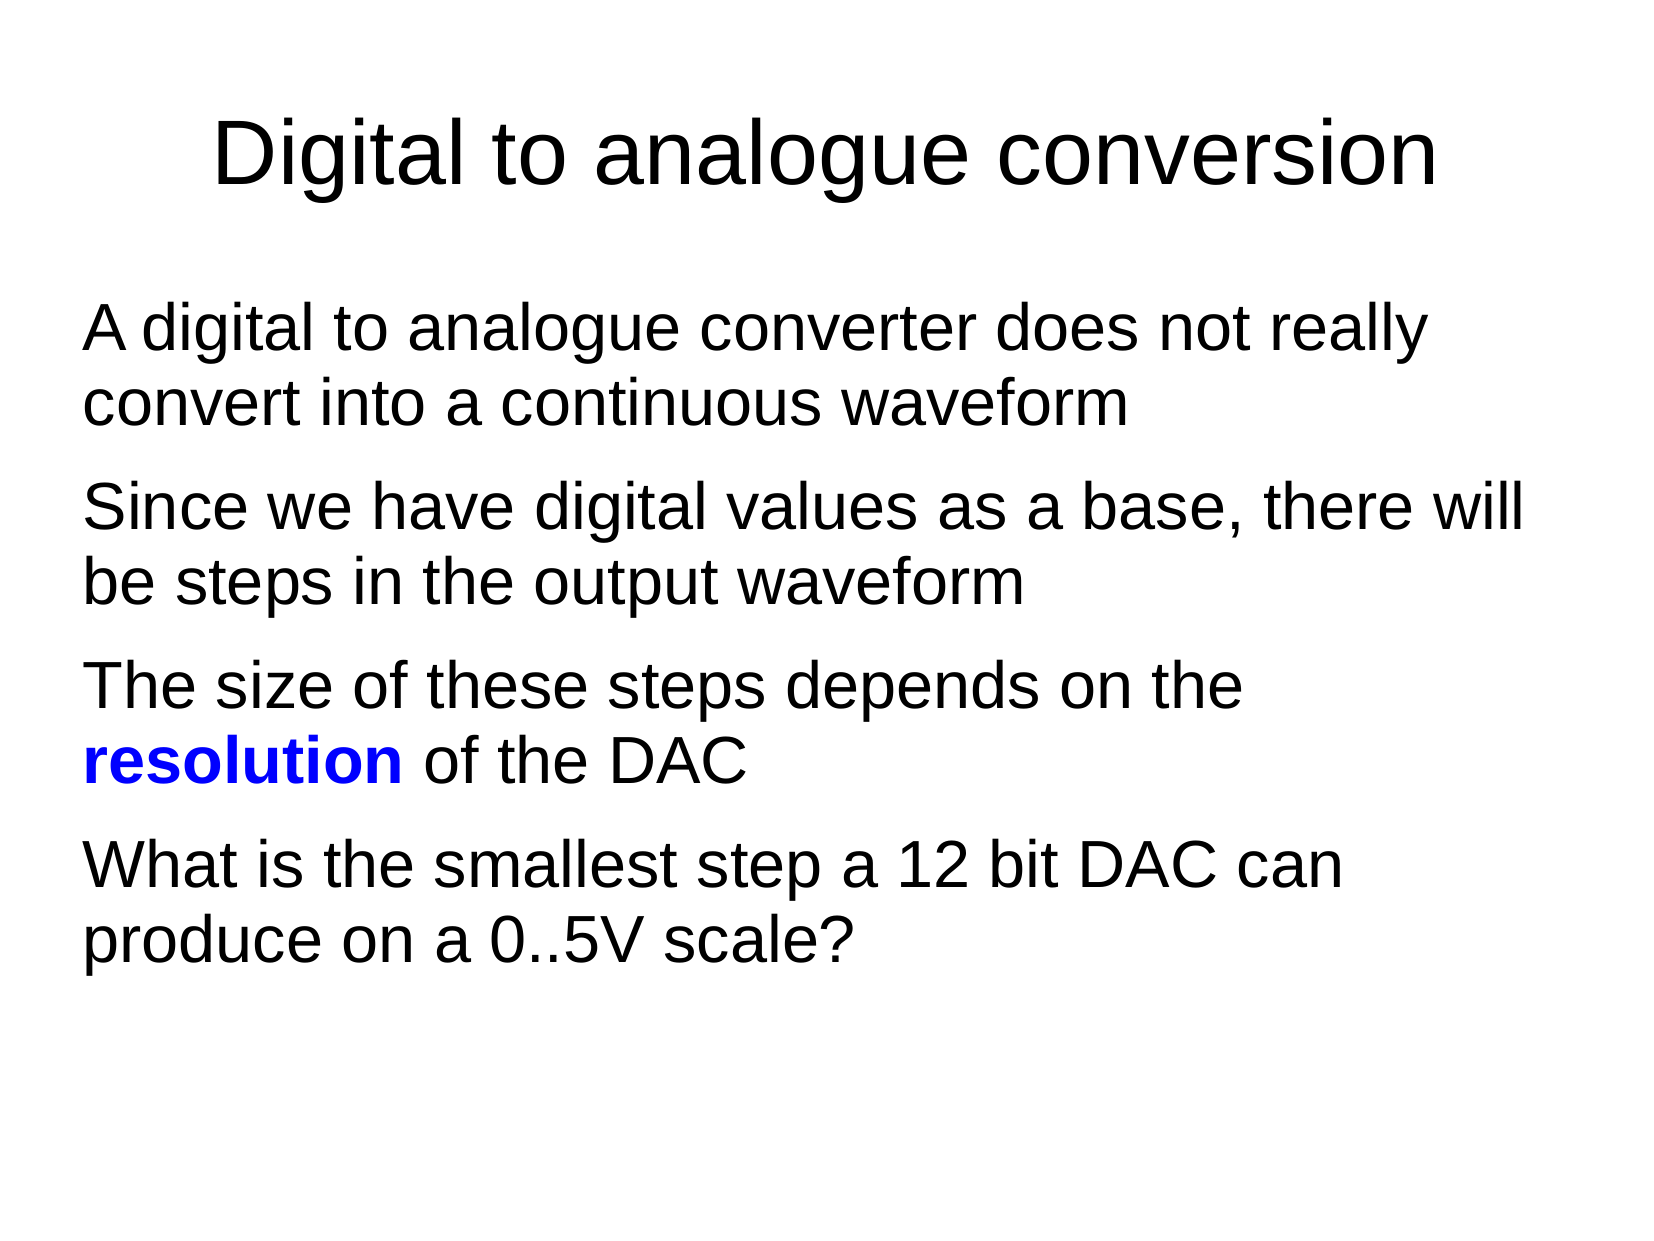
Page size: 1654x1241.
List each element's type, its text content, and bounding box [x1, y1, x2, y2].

list A digital to analogue converter does not really convert into a continuous waveform Since we have digital values as a base, there will be steps in the output waveform The size of these steps depends on the resolution of the DAC What is the smallest step a 12 bit DAC can produce on a 0..5V scale? [82, 290, 1571, 1010]
title Digital to analogue conversion [82, 49, 1571, 257]
